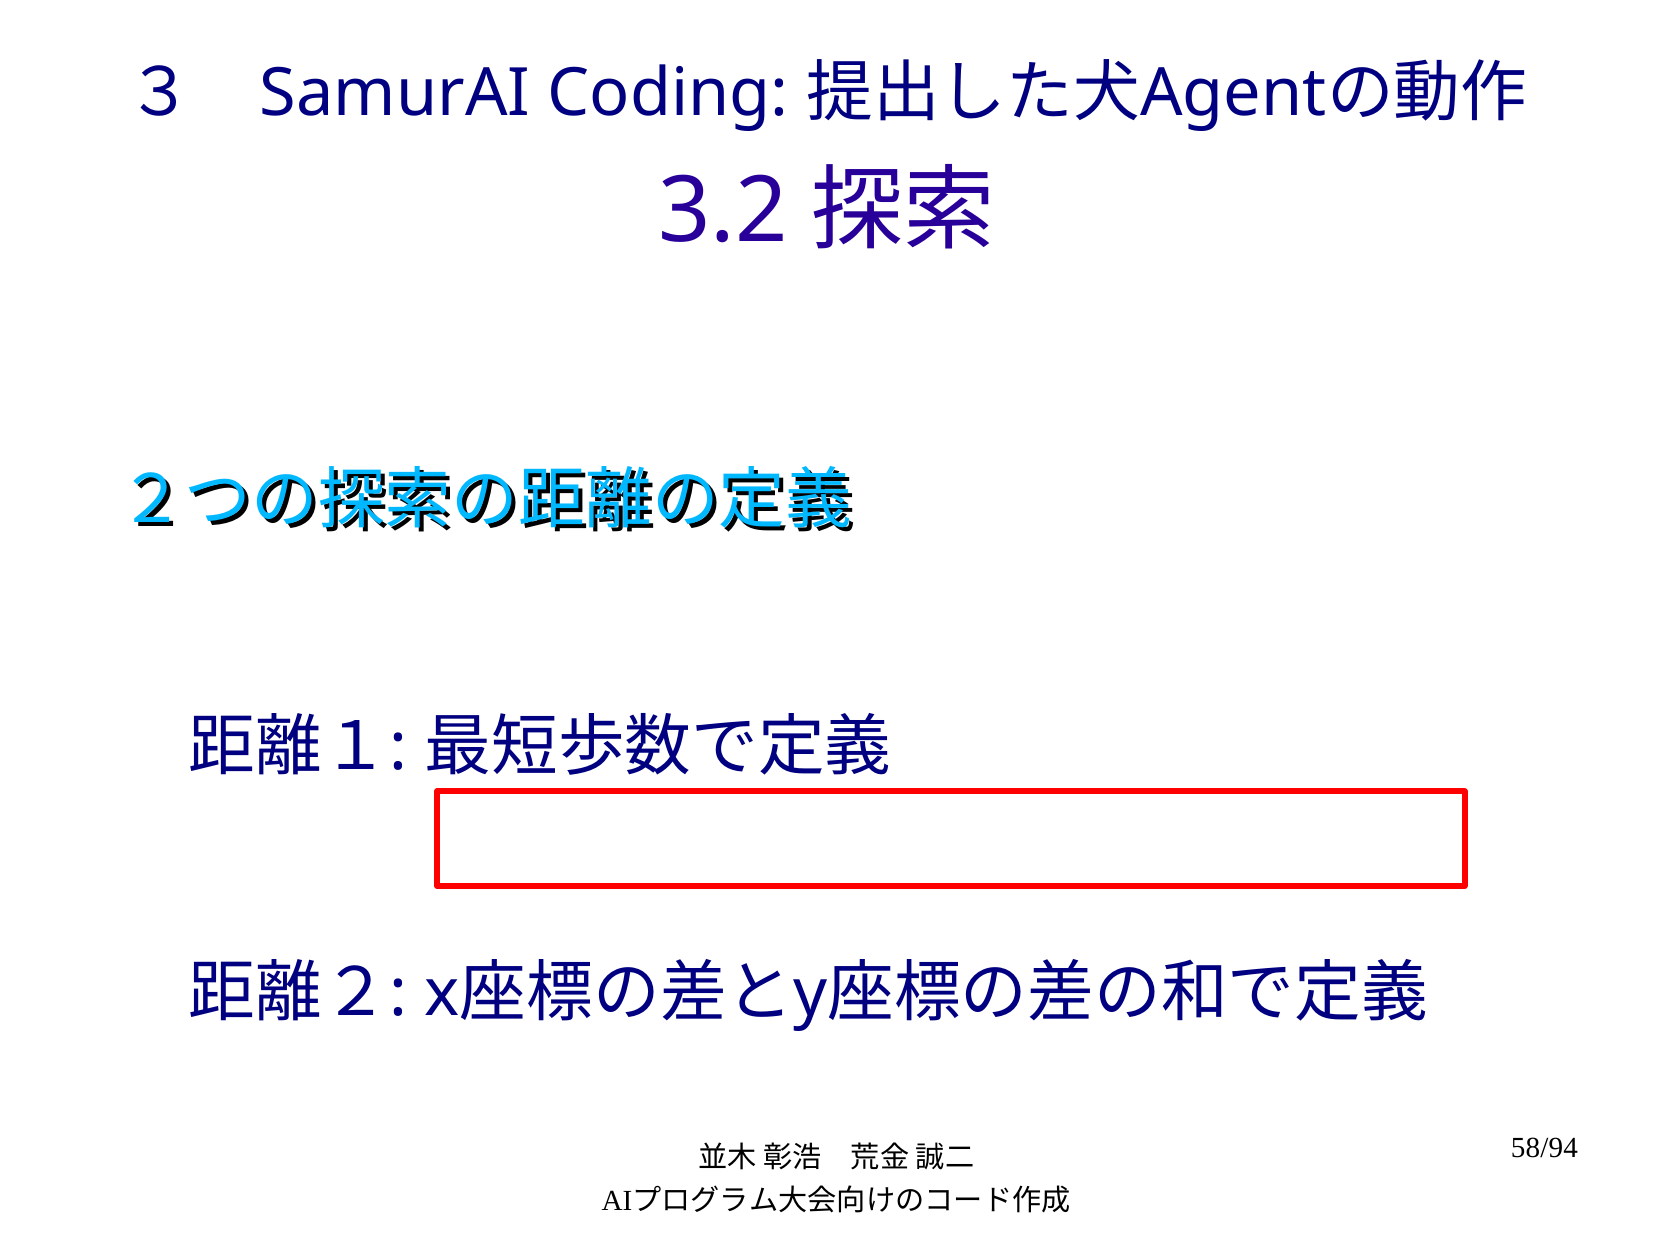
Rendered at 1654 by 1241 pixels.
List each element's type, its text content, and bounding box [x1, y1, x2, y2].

title ３ SamurAI Coding: 提出した犬Agentの動作 3.2 探索 [82, 49, 1571, 257]
list ２つの探索の距離の定義 距離１: 最短歩数で定義 距離２: x座標の差とy座標の差の和で定義 [118, 324, 1571, 1030]
